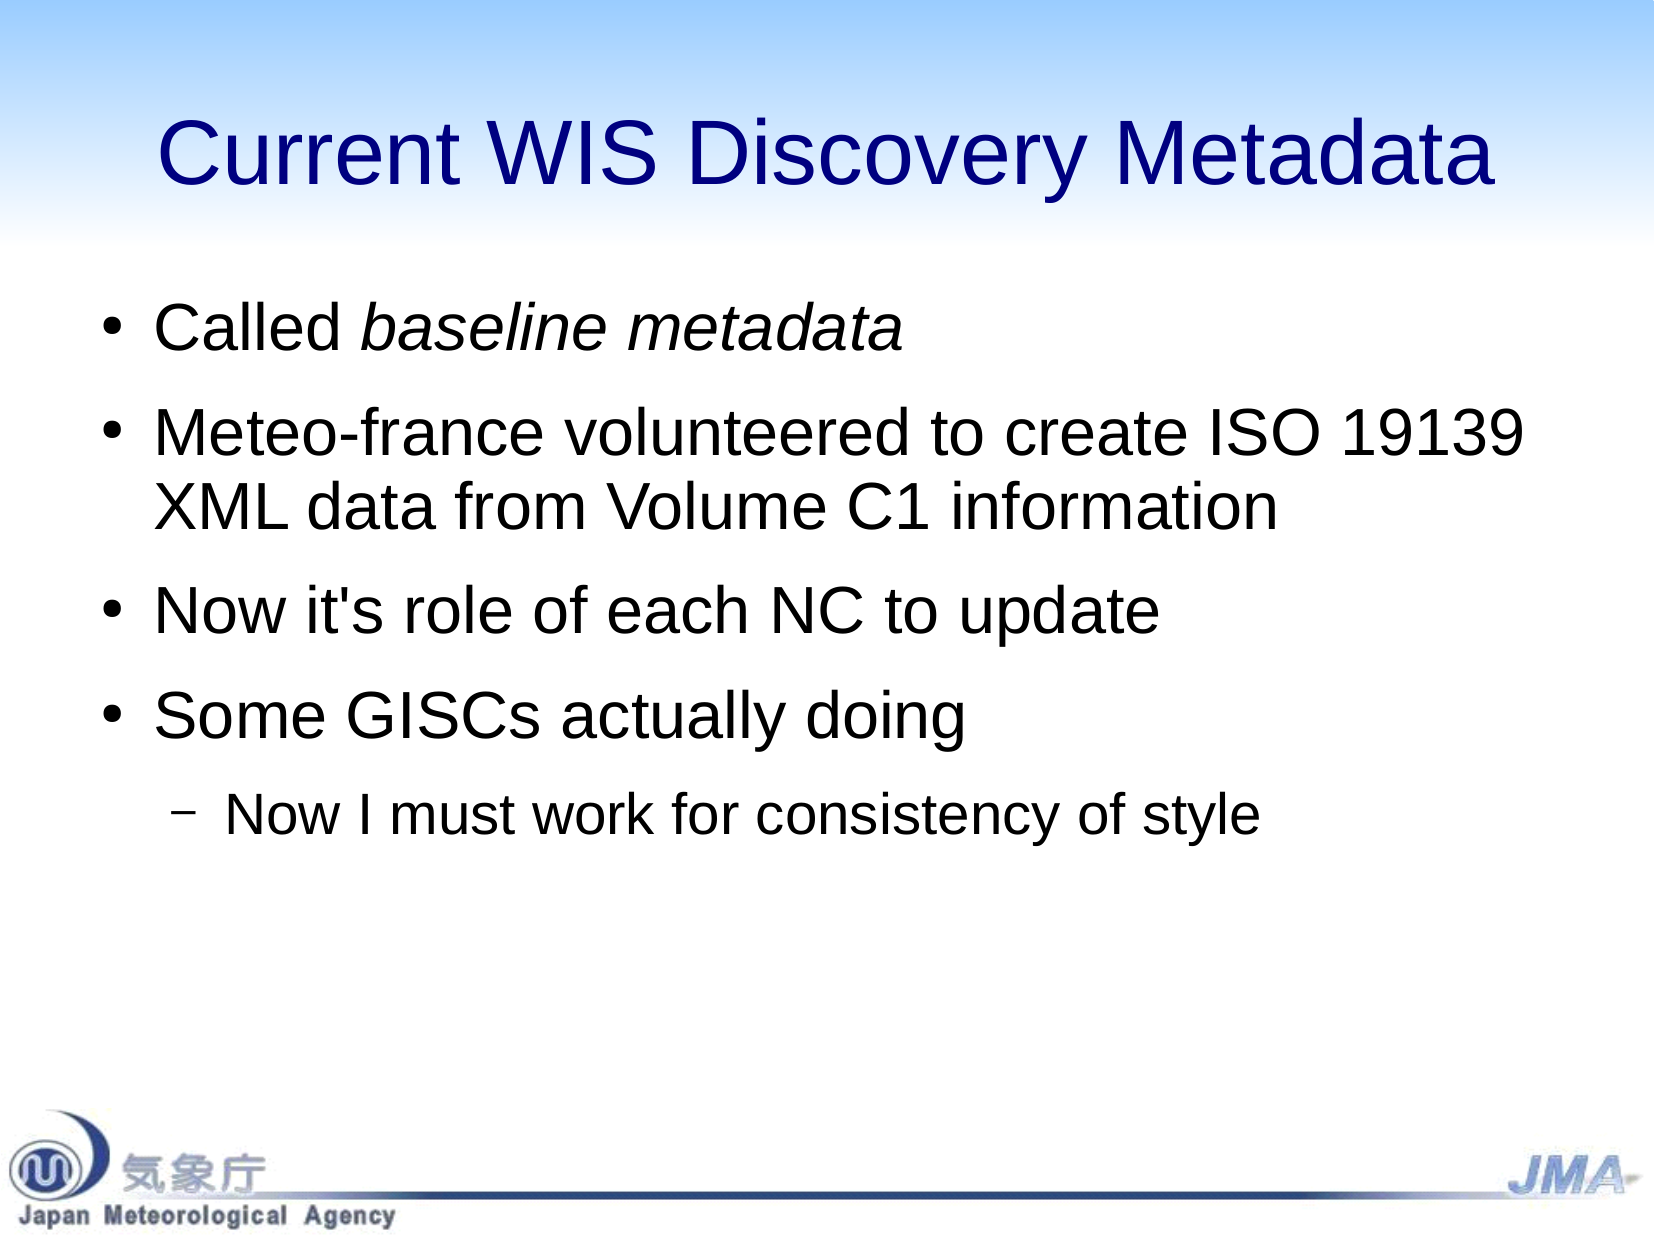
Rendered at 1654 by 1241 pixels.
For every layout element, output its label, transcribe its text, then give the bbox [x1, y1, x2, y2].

list Called baseline metadata Meteo-france volunteered to create ISO 19139 XML data from Volume C1 information Now it's role of each NC to update Some GISCs actually doing Now I must work for consistency of style [82, 290, 1571, 1010]
picture [1, 1108, 1654, 1241]
title Current WIS Discovery Metadata [82, 49, 1571, 257]
